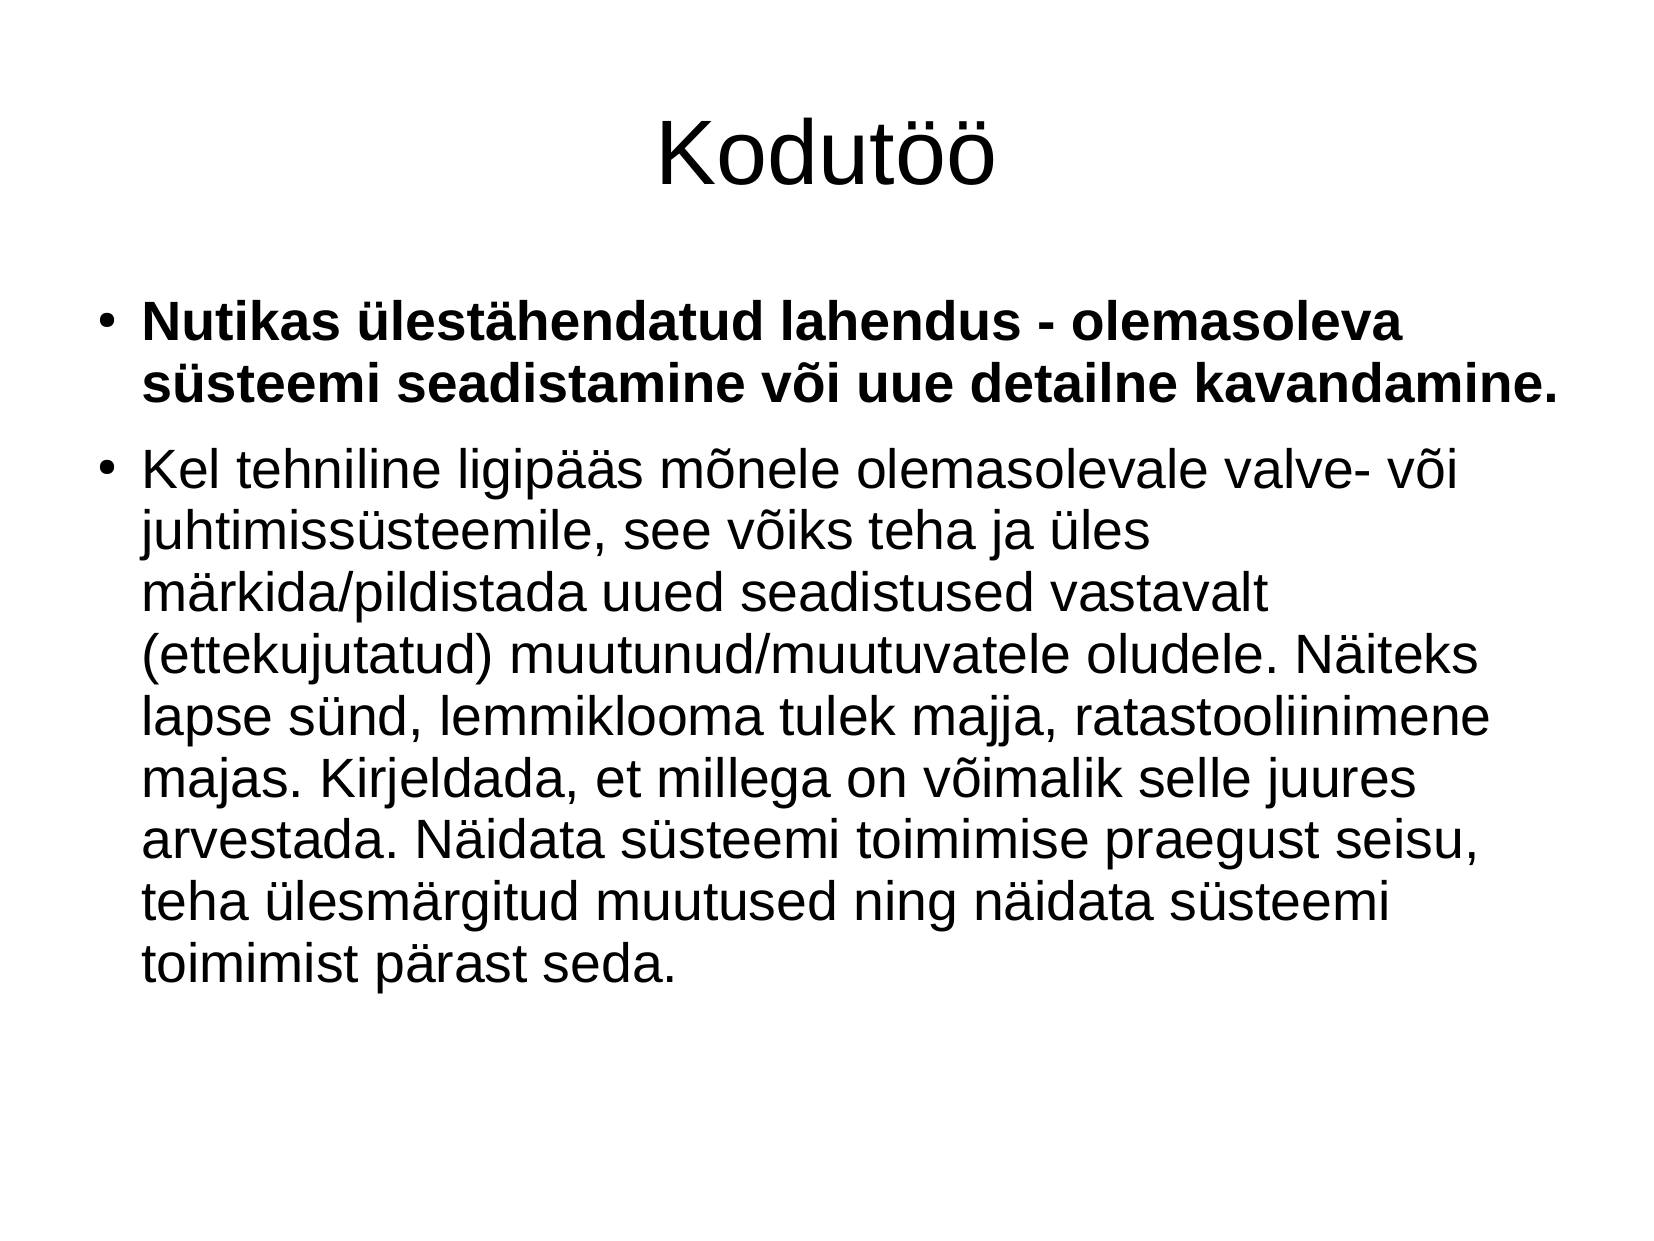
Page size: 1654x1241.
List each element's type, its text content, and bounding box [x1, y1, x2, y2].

list Nutikas ülestähendatud lahendus - olemasoleva süsteemi seadistamine või uue detailne kavandamine. Kel tehniline ligipääs mõnele olemasolevale valve- või juhtimissüsteemile, see võiks teha ja üles märkida/pildistada uued seadistused vastavalt (ettekujutatud) muutunud/muutuvatele oludele. Näiteks lapse sünd, lemmiklooma tulek majja, ratastooliinimene majas. Kirjeldada, et millega on võimalik selle juures arvestada. Näidata süsteemi toimimise praegust seisu, teha ülesmärgitud muutused ning näidata süsteemi toimimist pärast seda. [82, 290, 1571, 1010]
title Kodutöö [82, 49, 1571, 257]
